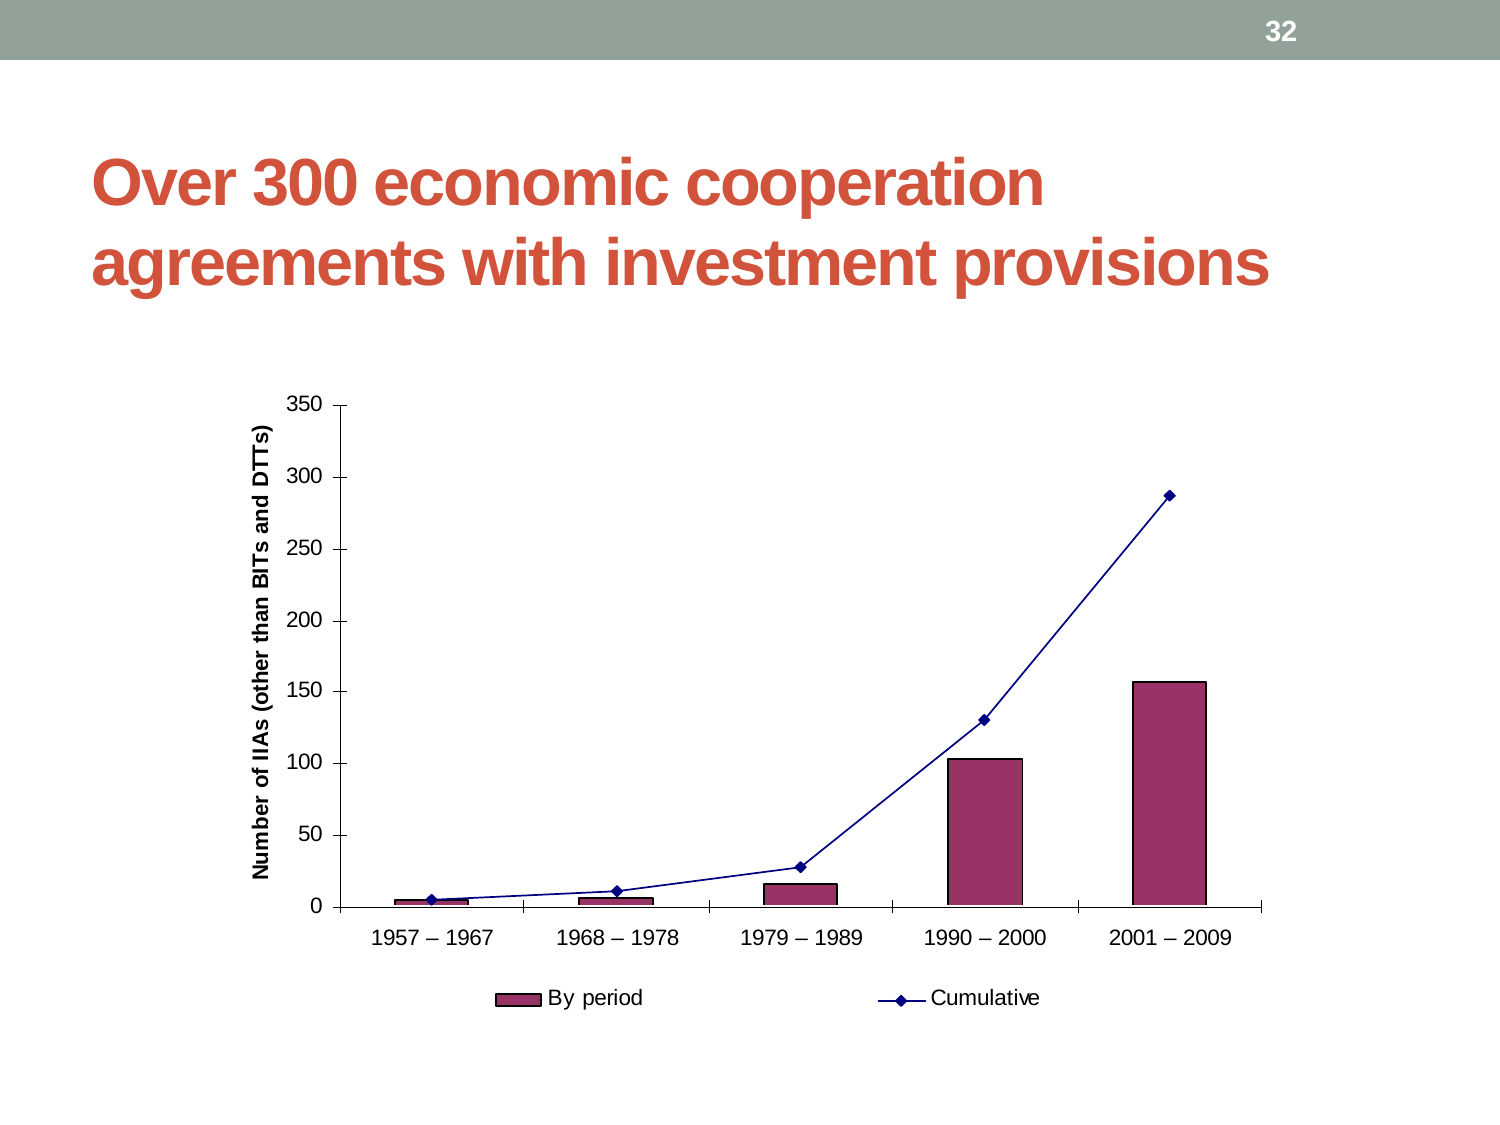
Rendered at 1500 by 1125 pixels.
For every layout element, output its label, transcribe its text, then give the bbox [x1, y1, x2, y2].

chart [218, 361, 1291, 1035]
picture [216, 360, 1288, 1034]
title Over 300 economic cooperation agreements with investment provisions [76, 125, 1427, 313]
slide_number <編號> [1250, 3, 1425, 57]
